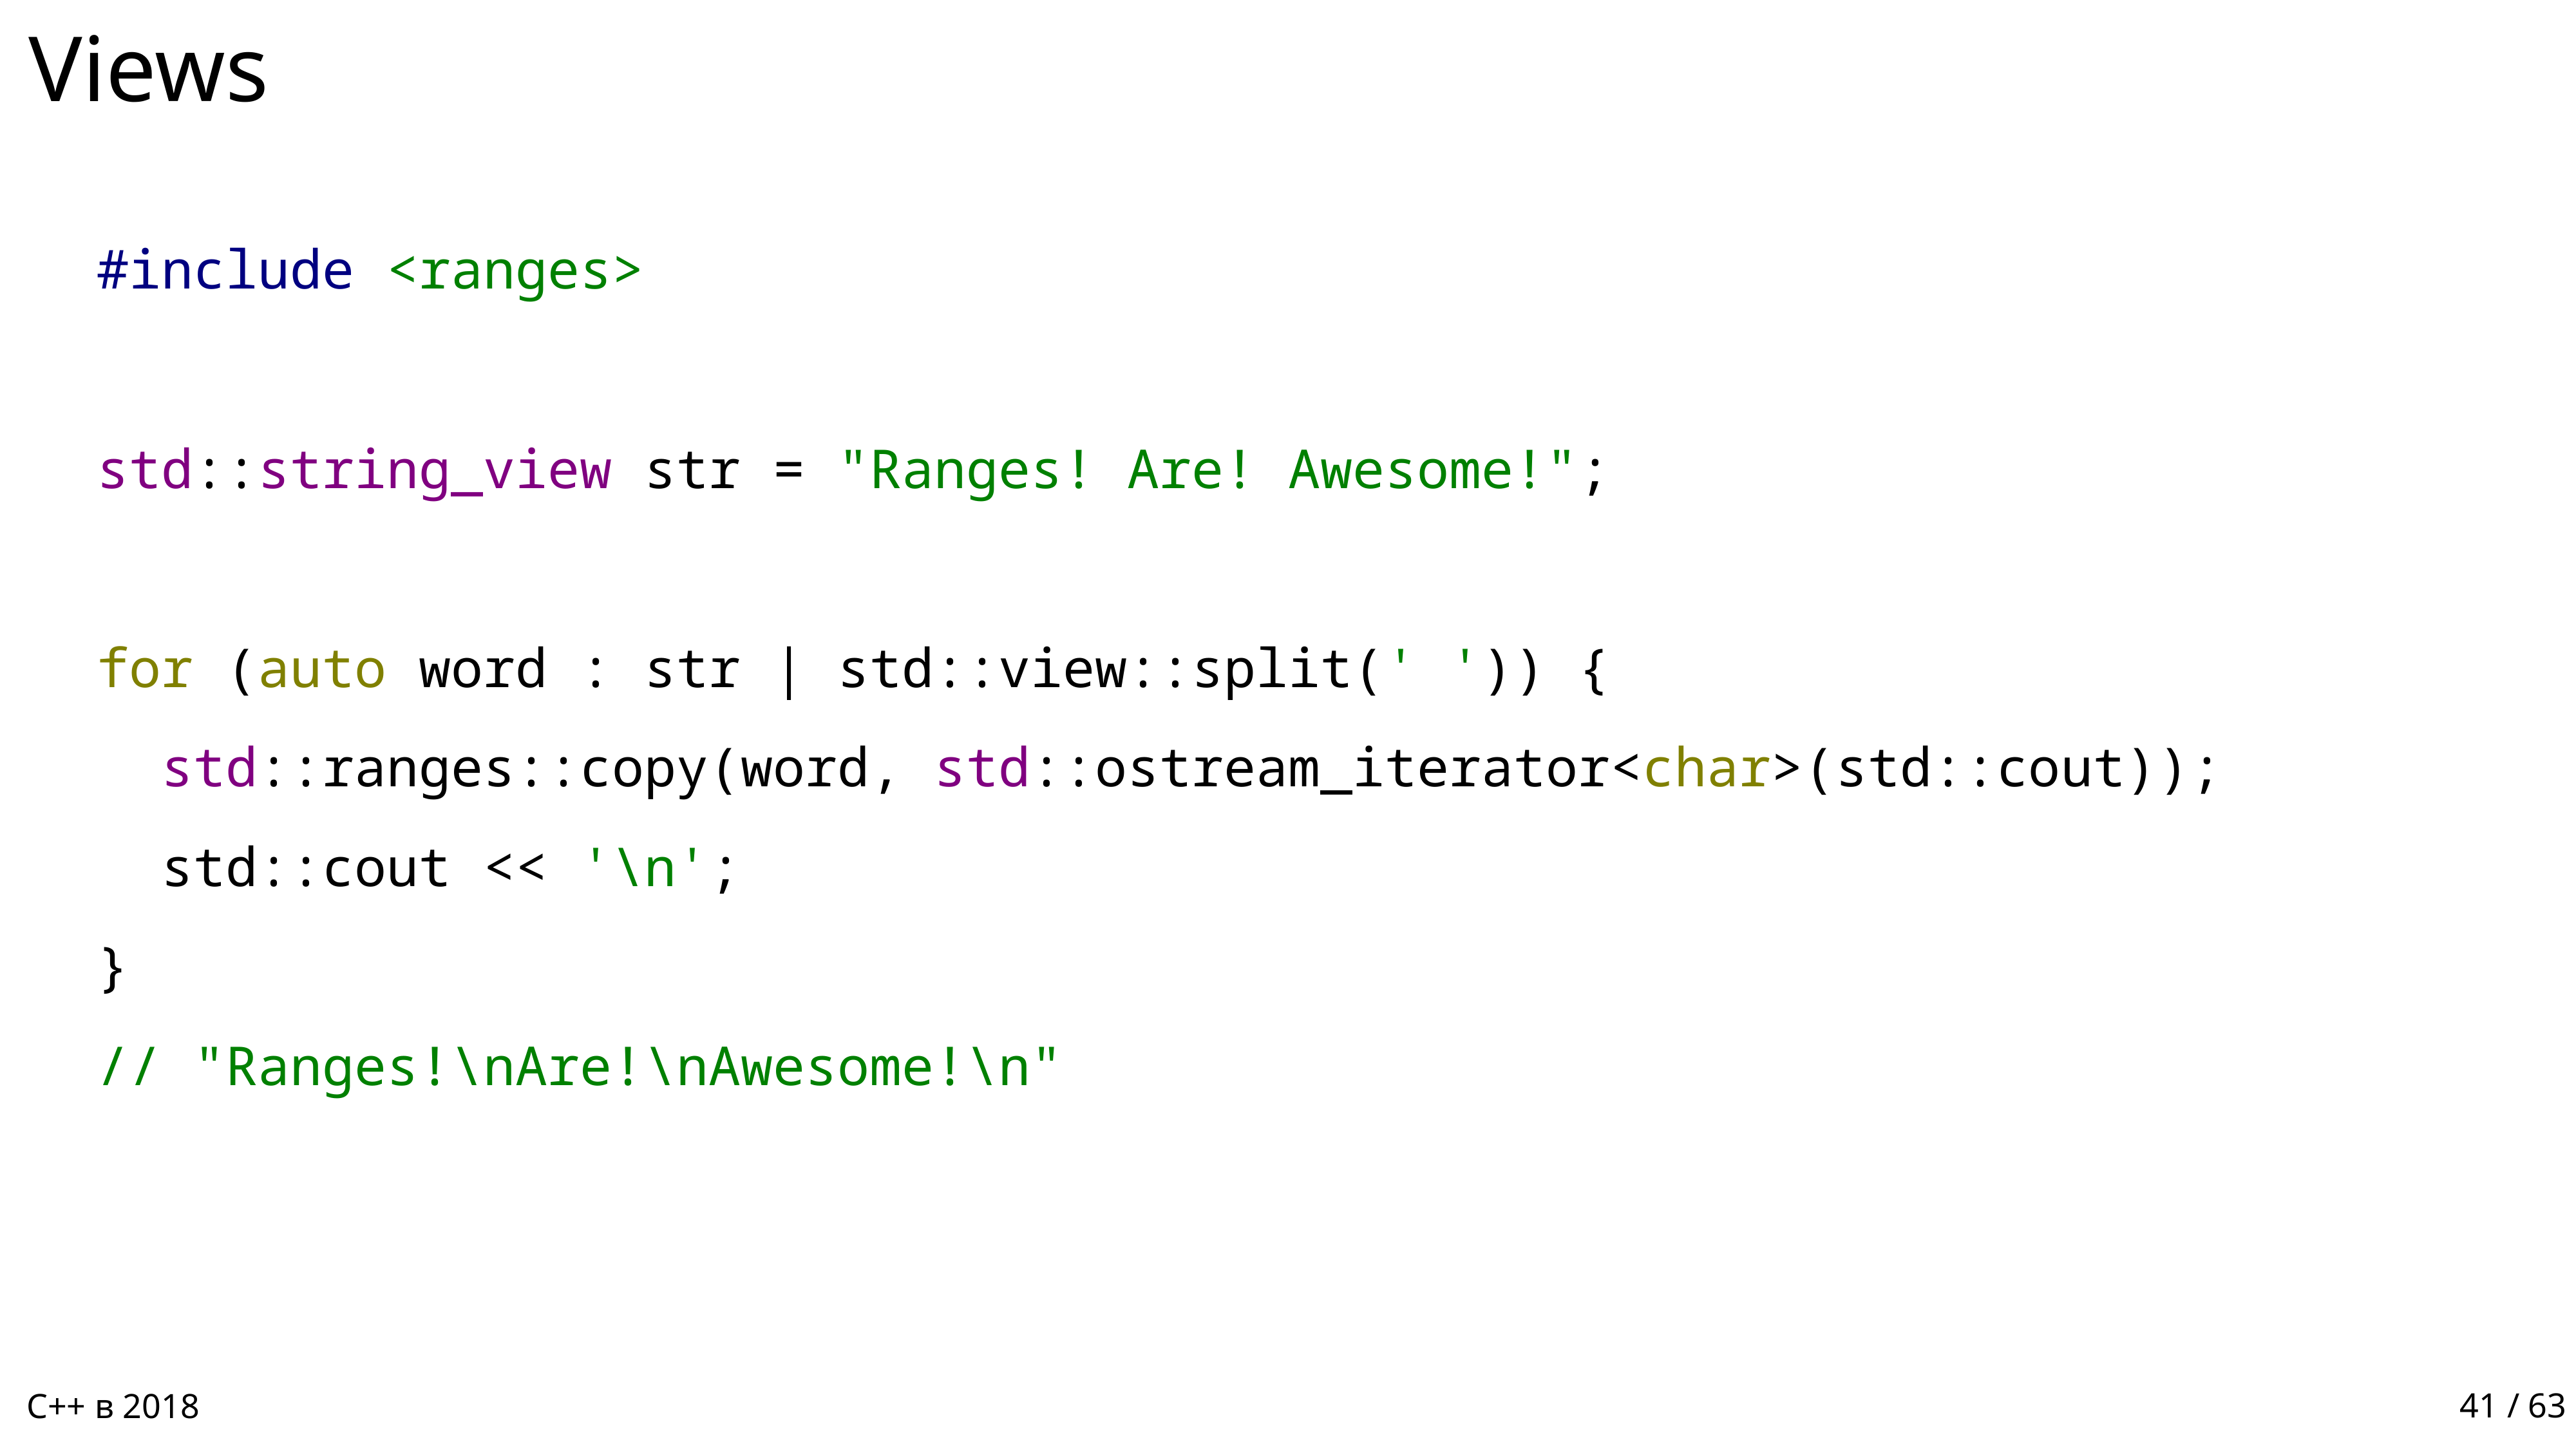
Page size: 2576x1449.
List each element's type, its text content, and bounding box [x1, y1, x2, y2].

list C++ в 2018 [17, 1376, 1114, 1431]
title Views [19, 19, 2551, 155]
list #include <ranges> std::string_view str = "Ranges! Are! Awesome!"; for (auto word : str | std::view::split(' ')) { std::ranges::copy(word, std::ostream_iterator<char>(std::cout)); std::cout << '\n'; } // "Ranges!\nAre!\nAwesome!\n" [87, 214, 2551, 1382]
list <number> / 63 [1479, 1376, 2576, 1431]
